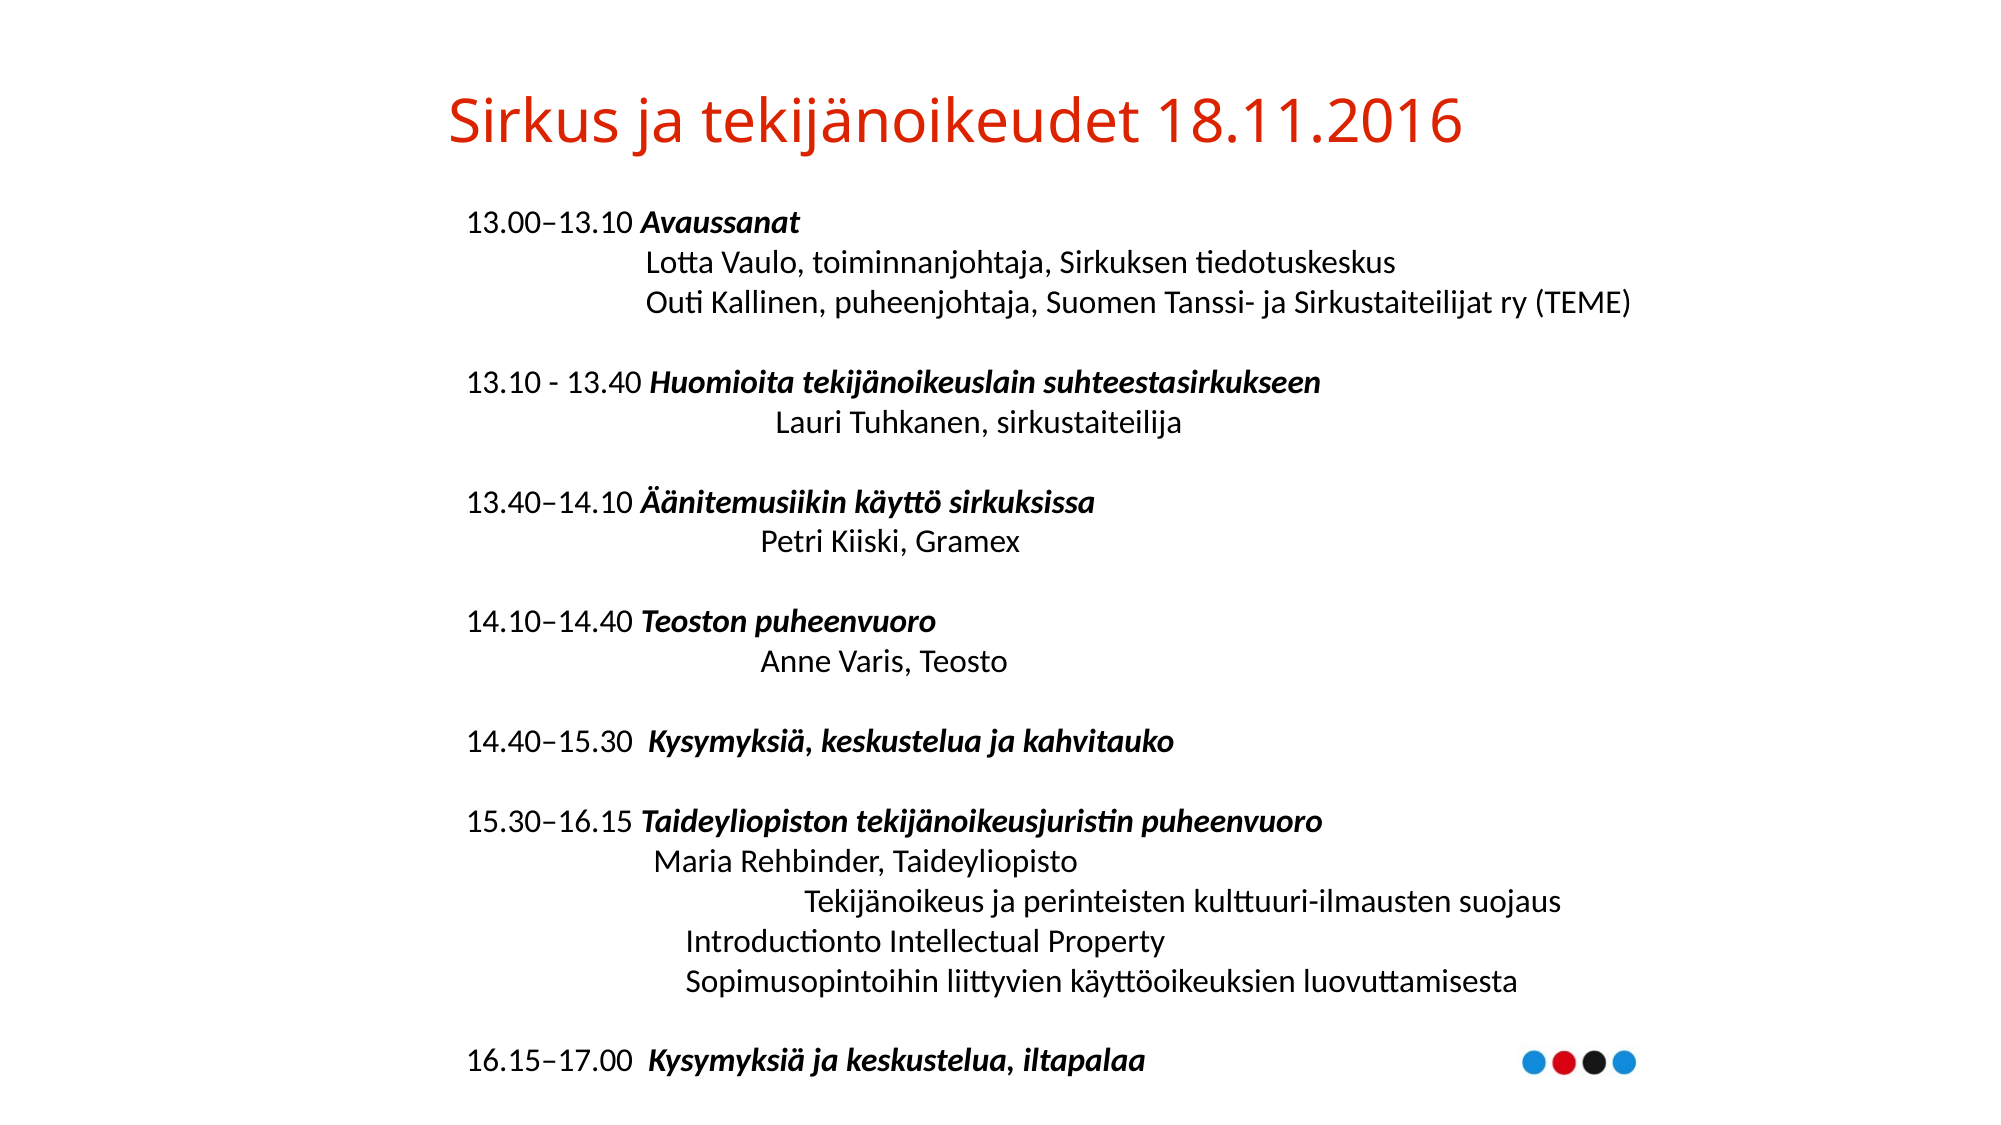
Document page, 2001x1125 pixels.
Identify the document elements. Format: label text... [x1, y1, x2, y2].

text_box Sirkus ja tekijänoikeudet 18.11.2016 [448, 76, 1584, 165]
text_box 13.00–13.10 Avaussanat Lotta Vaulo, toiminnanjohtaja, Sirkuksen tiedotuskeskus Outi Kallinen, puheenjohtaja, Suomen Tanssi- ja Sirkustaiteilijat ry (TEME) 13.10 - 13.40 Huomioita tekijänoikeuslain suhteesta sirkukseen Lauri Tuhkanen, sirkustaiteilija 13.40–14.10 Äänitemusiikin käyttö sirkuksissa Petri Kiiski, Gramex 14.10–14.40 Teoston puheenvuoro Anne Varis, Teosto 14.40–15.30 Kysymyksiä, keskustelua ja kahvitauko 15.30–16.15 Taideyliopiston tekijänoikeusjuristin puheenvuoro Maria Rehbinder, Taideyliopisto Tekijänoikeus ja perinteisten kulttuuri-ilmausten suojaus Introduction to Intellectual Property Sopimus opintoihin liittyvien käyttöoikeuksien luovuttamisesta 16.15–17.00 Kysymyksiä ja keskustelua, iltapalaa [448, 165, 1702, 1080]
picture [1514, 1044, 1640, 1080]
text_box [508, 748, 1603, 818]
